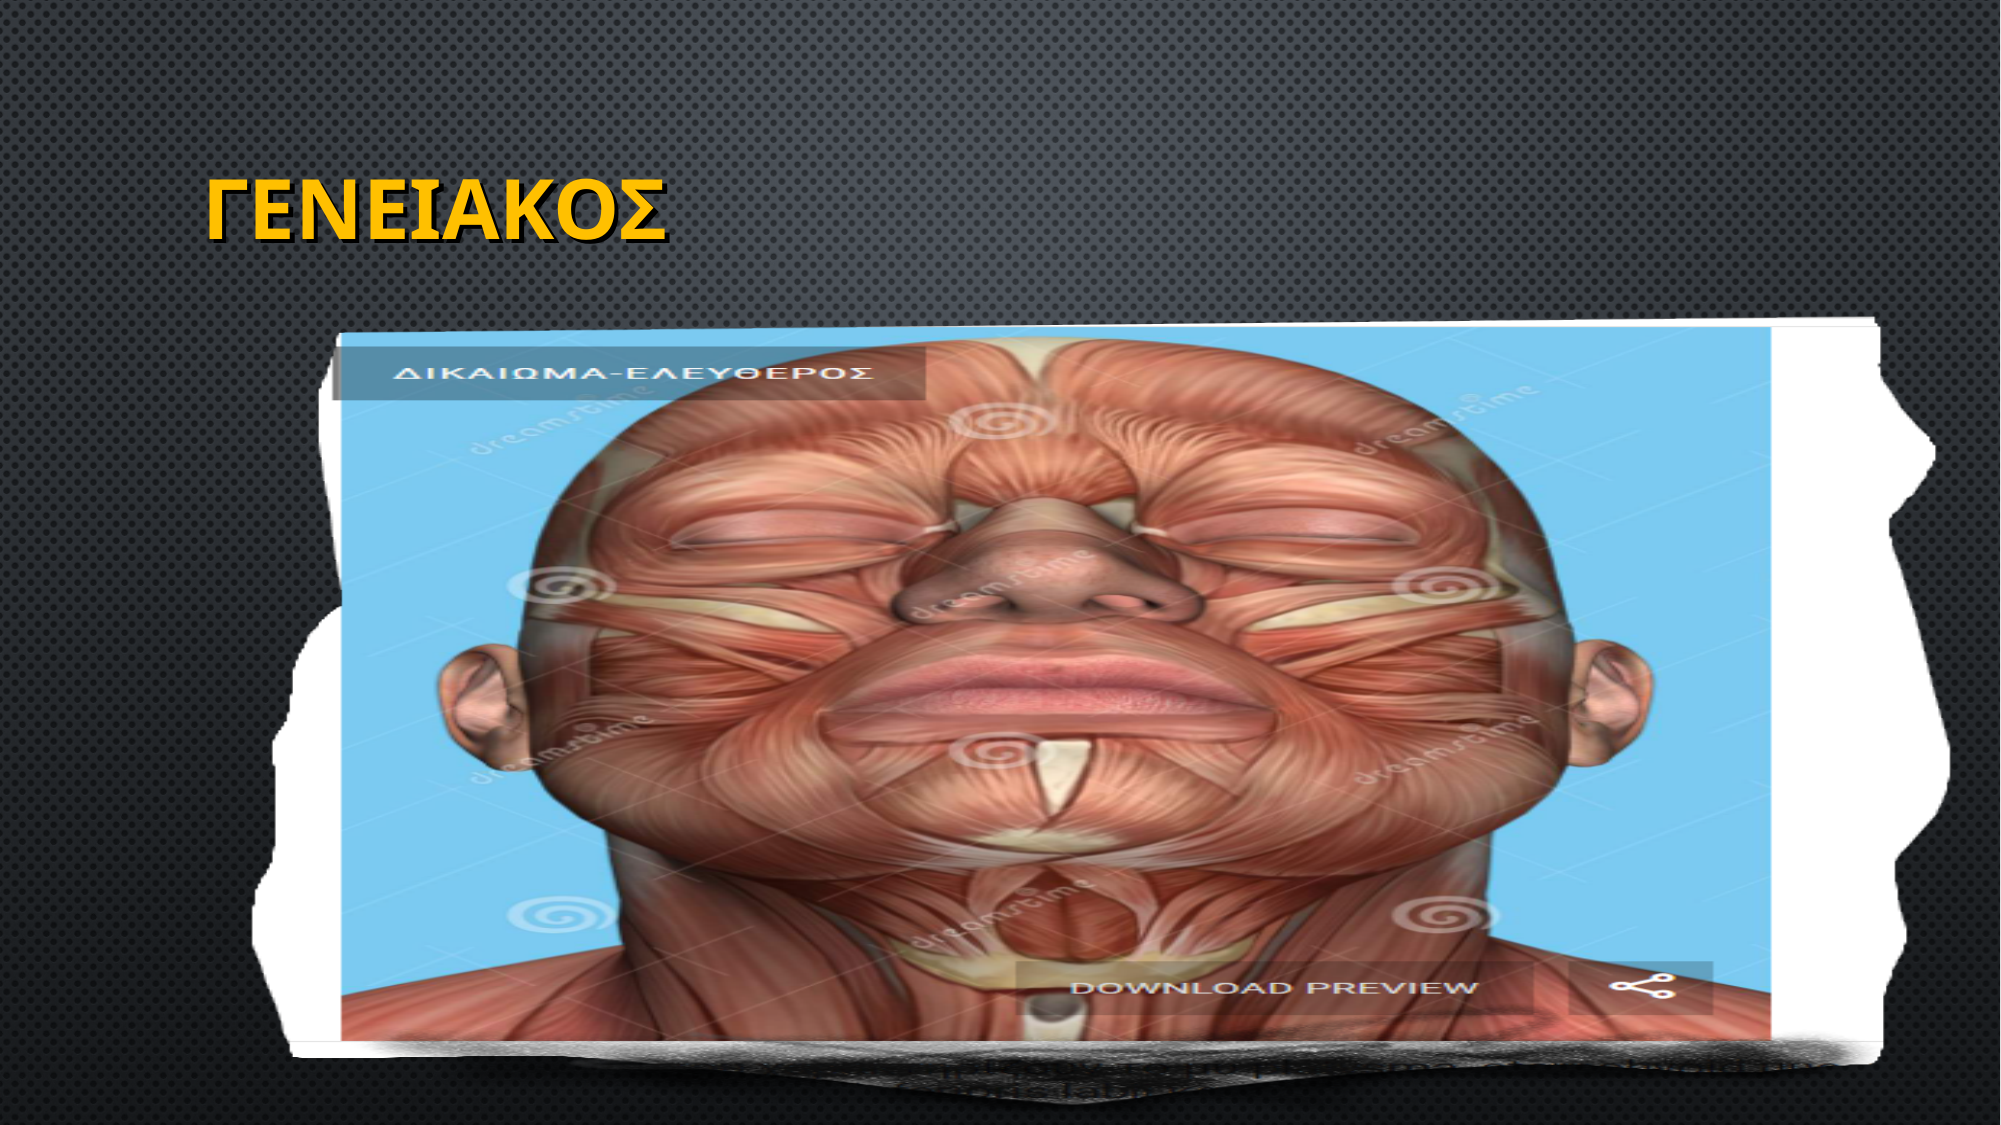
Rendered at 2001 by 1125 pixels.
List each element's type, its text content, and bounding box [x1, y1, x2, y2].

picture [238, 311, 1966, 1125]
title ΓΕΝΕΙΑΚΟΣ [187, 99, 1084, 312]
